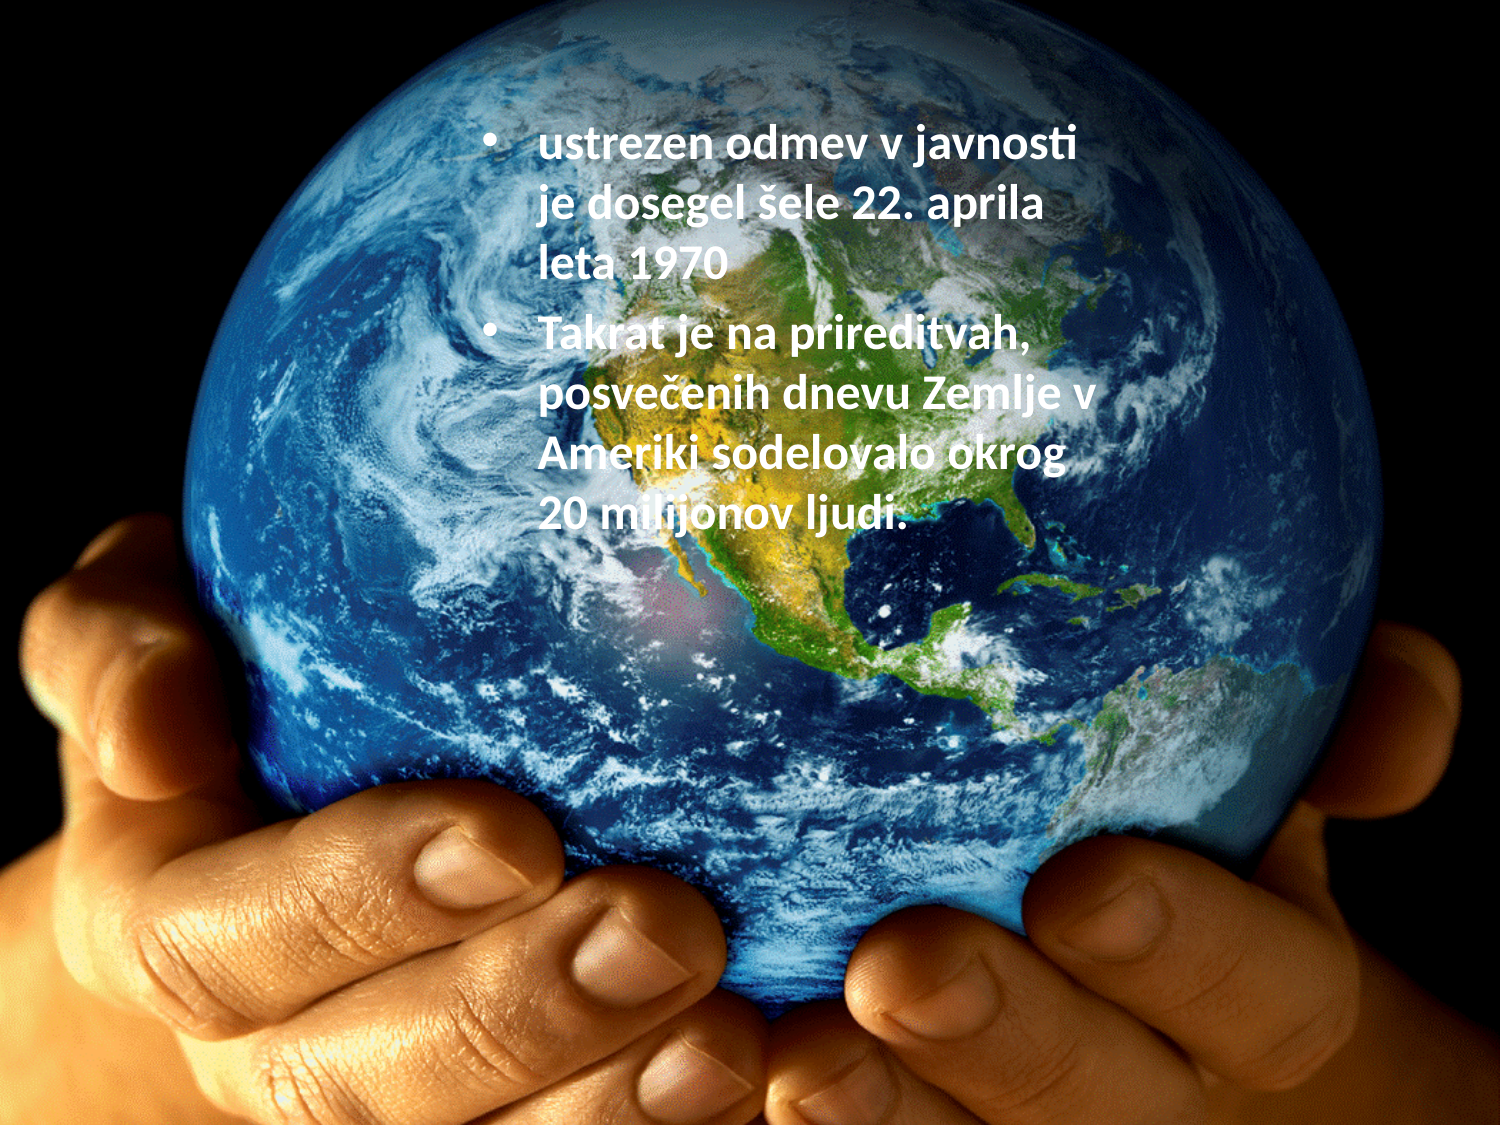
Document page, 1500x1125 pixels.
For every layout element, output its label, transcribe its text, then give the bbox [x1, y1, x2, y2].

picture [0, 0, 1500, 1125]
list ustrezen odmev v javnosti je dosegel šele 22. aprila leta 1970 Takrat je na prireditvah, posvečenih dnevu Zemlje v Ameriki sodelovalo okrog 20 milijonov ljudi. [466, 101, 1130, 750]
